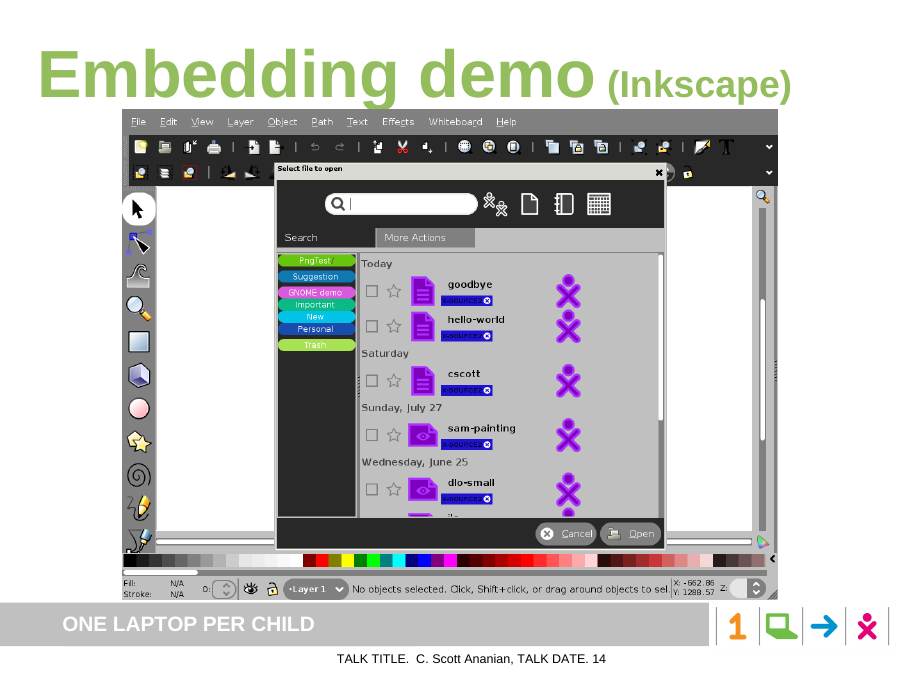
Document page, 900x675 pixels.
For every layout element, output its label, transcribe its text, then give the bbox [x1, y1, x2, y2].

picture [122, 109, 898, 655]
title Embedding demo (Inkscape) [37, 37, 856, 226]
